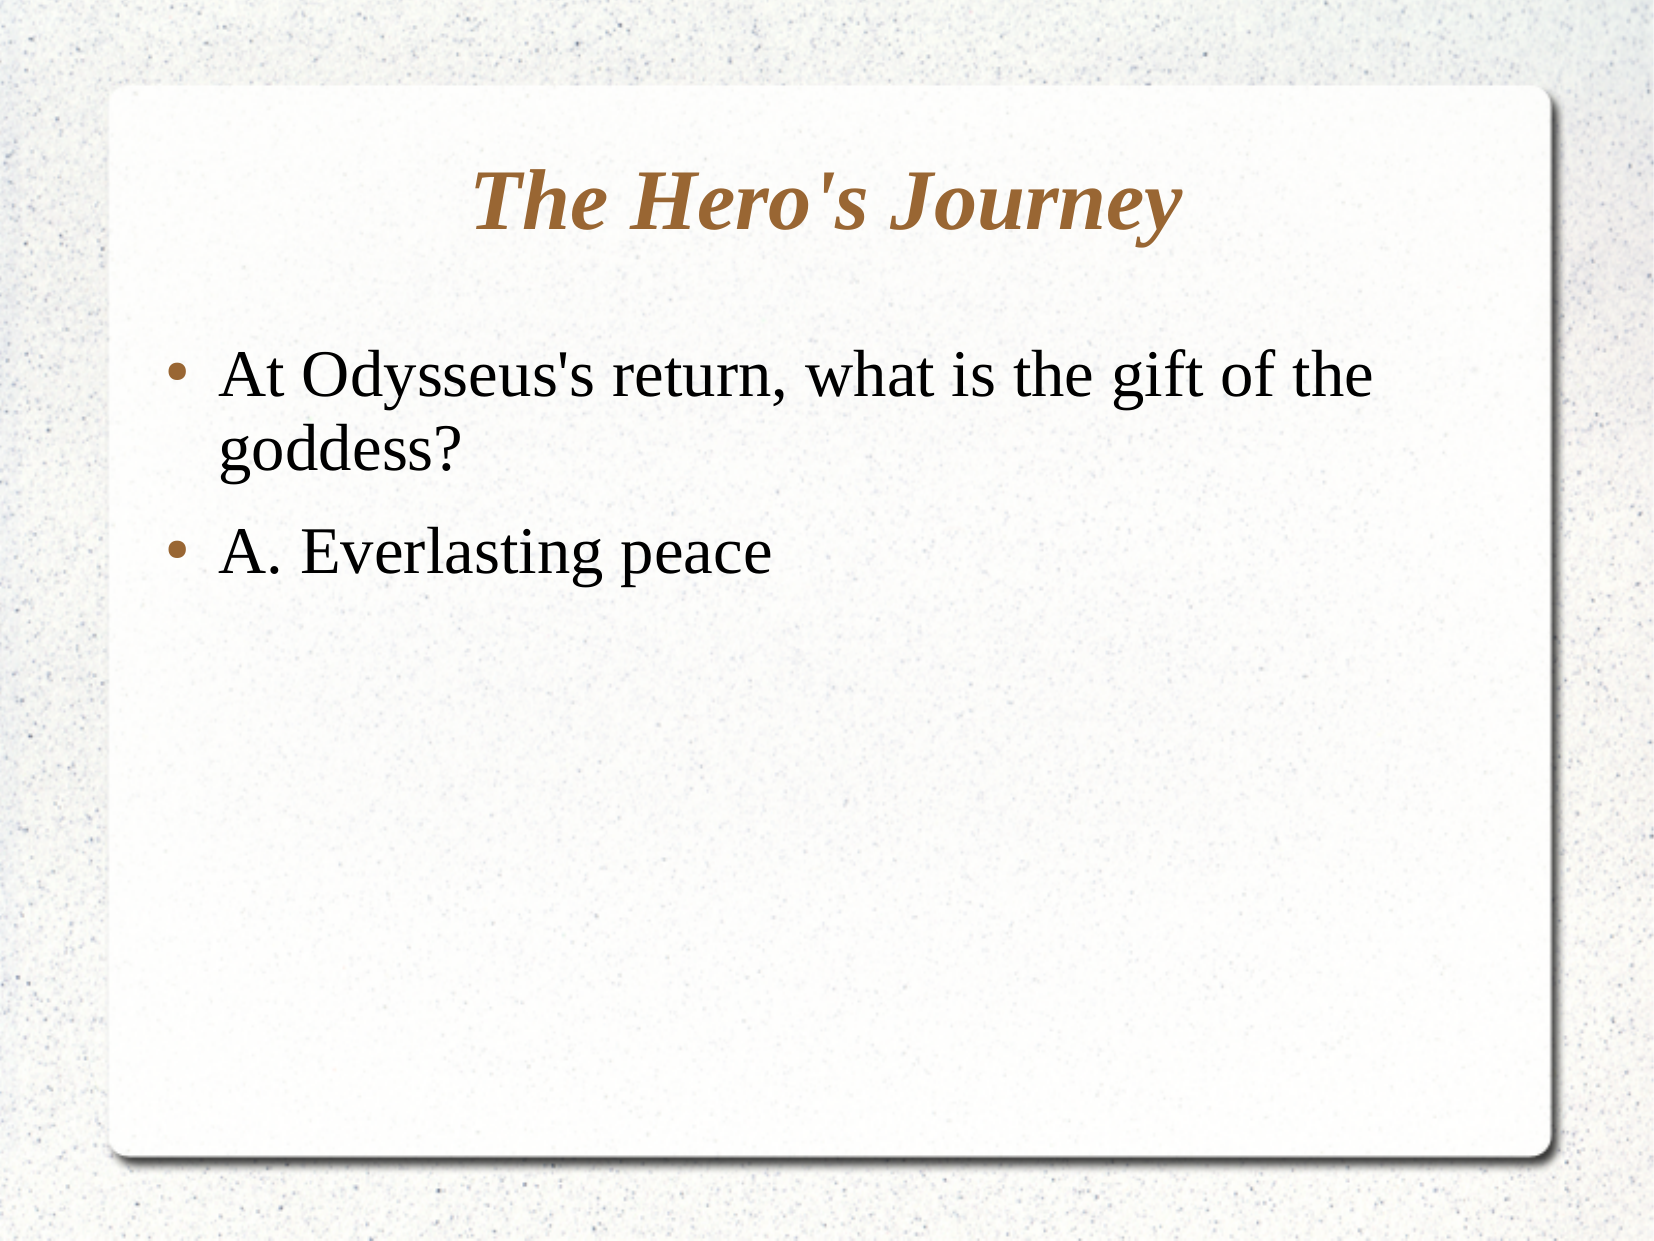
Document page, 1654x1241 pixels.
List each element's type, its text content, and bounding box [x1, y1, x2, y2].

title The Hero's Journey [118, 96, 1536, 304]
picture [0, 0, 1654, 1241]
list At Odysseus's return, what is the gift of the goddess? A. Everlasting peace [147, 336, 1506, 987]
